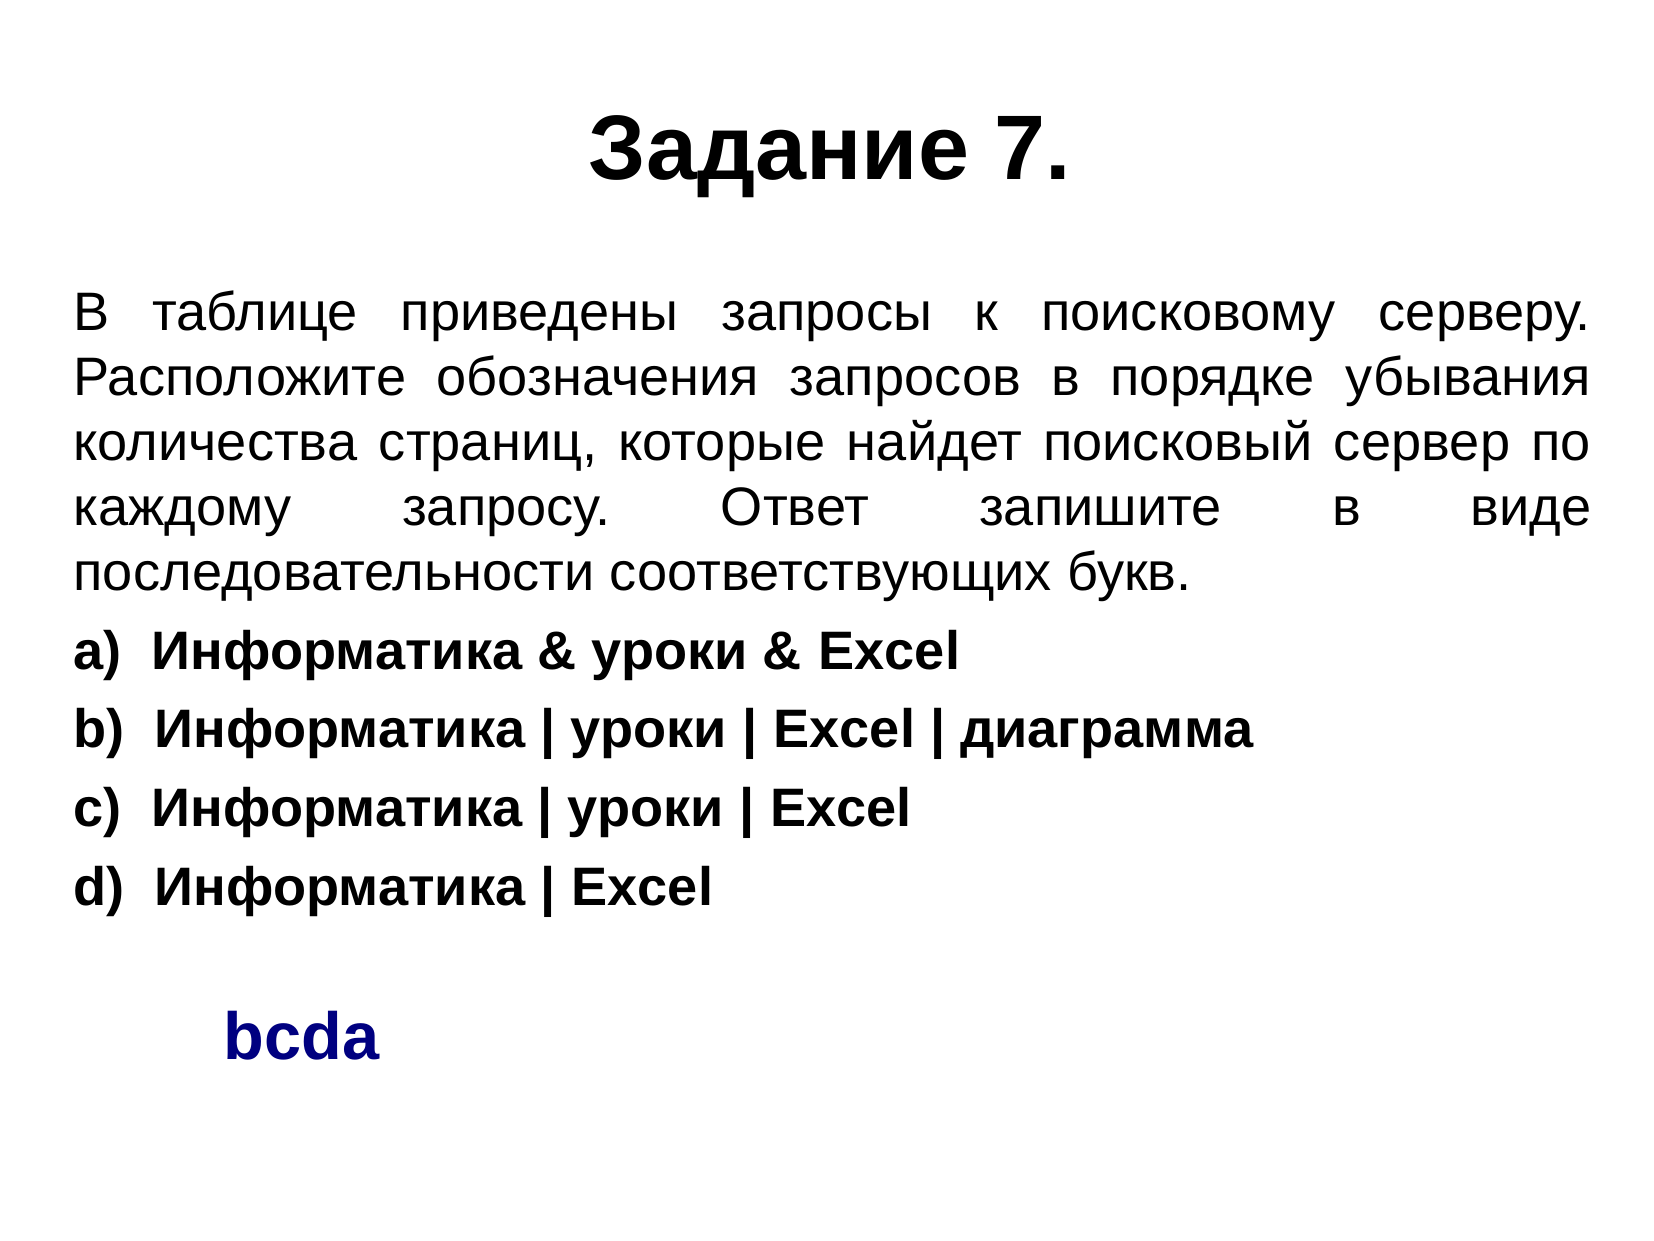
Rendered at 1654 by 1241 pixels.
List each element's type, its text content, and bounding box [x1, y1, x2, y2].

list В таблице приведены запросы к поисковому серверу. Расположите обозначения запросов в порядке убывания количества страниц, которые найдет поисковый сервер по каждому запросу. Ответ запишите в виде последовательности соответствующих букв. а) Информатика & уроки & Excel b) Информатика | уроки | Excel | диаграмма с) Информатика | уроки | Excel d) Информатика | Excel bcda [58, 268, 1609, 1194]
title Задание 7. [82, 68, 1571, 268]
